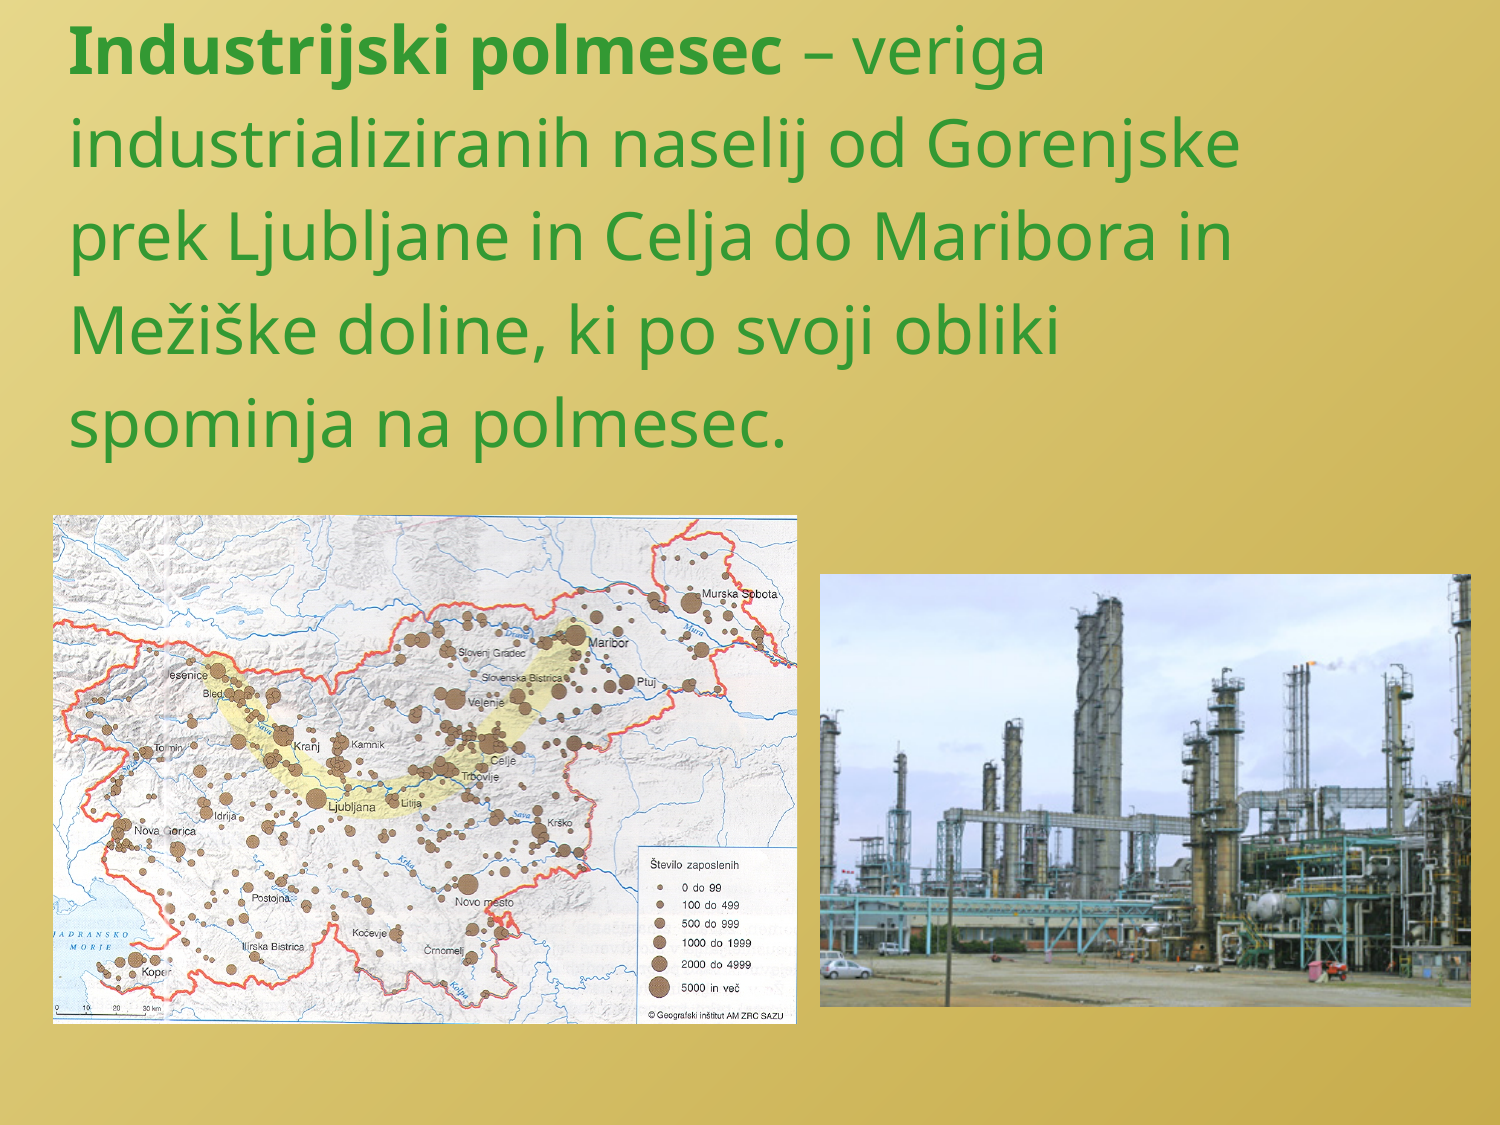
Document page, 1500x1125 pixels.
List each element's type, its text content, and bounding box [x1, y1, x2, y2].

list Industrijski polmesec – veriga industrializiranih naselij od Gorenjske prek Ljubljane in Celja do Maribora in Mežiške doline, ki po svoji obliki spominja na polmesec. [53, 0, 1404, 480]
picture [53, 515, 798, 1024]
picture [820, 574, 1471, 1007]
